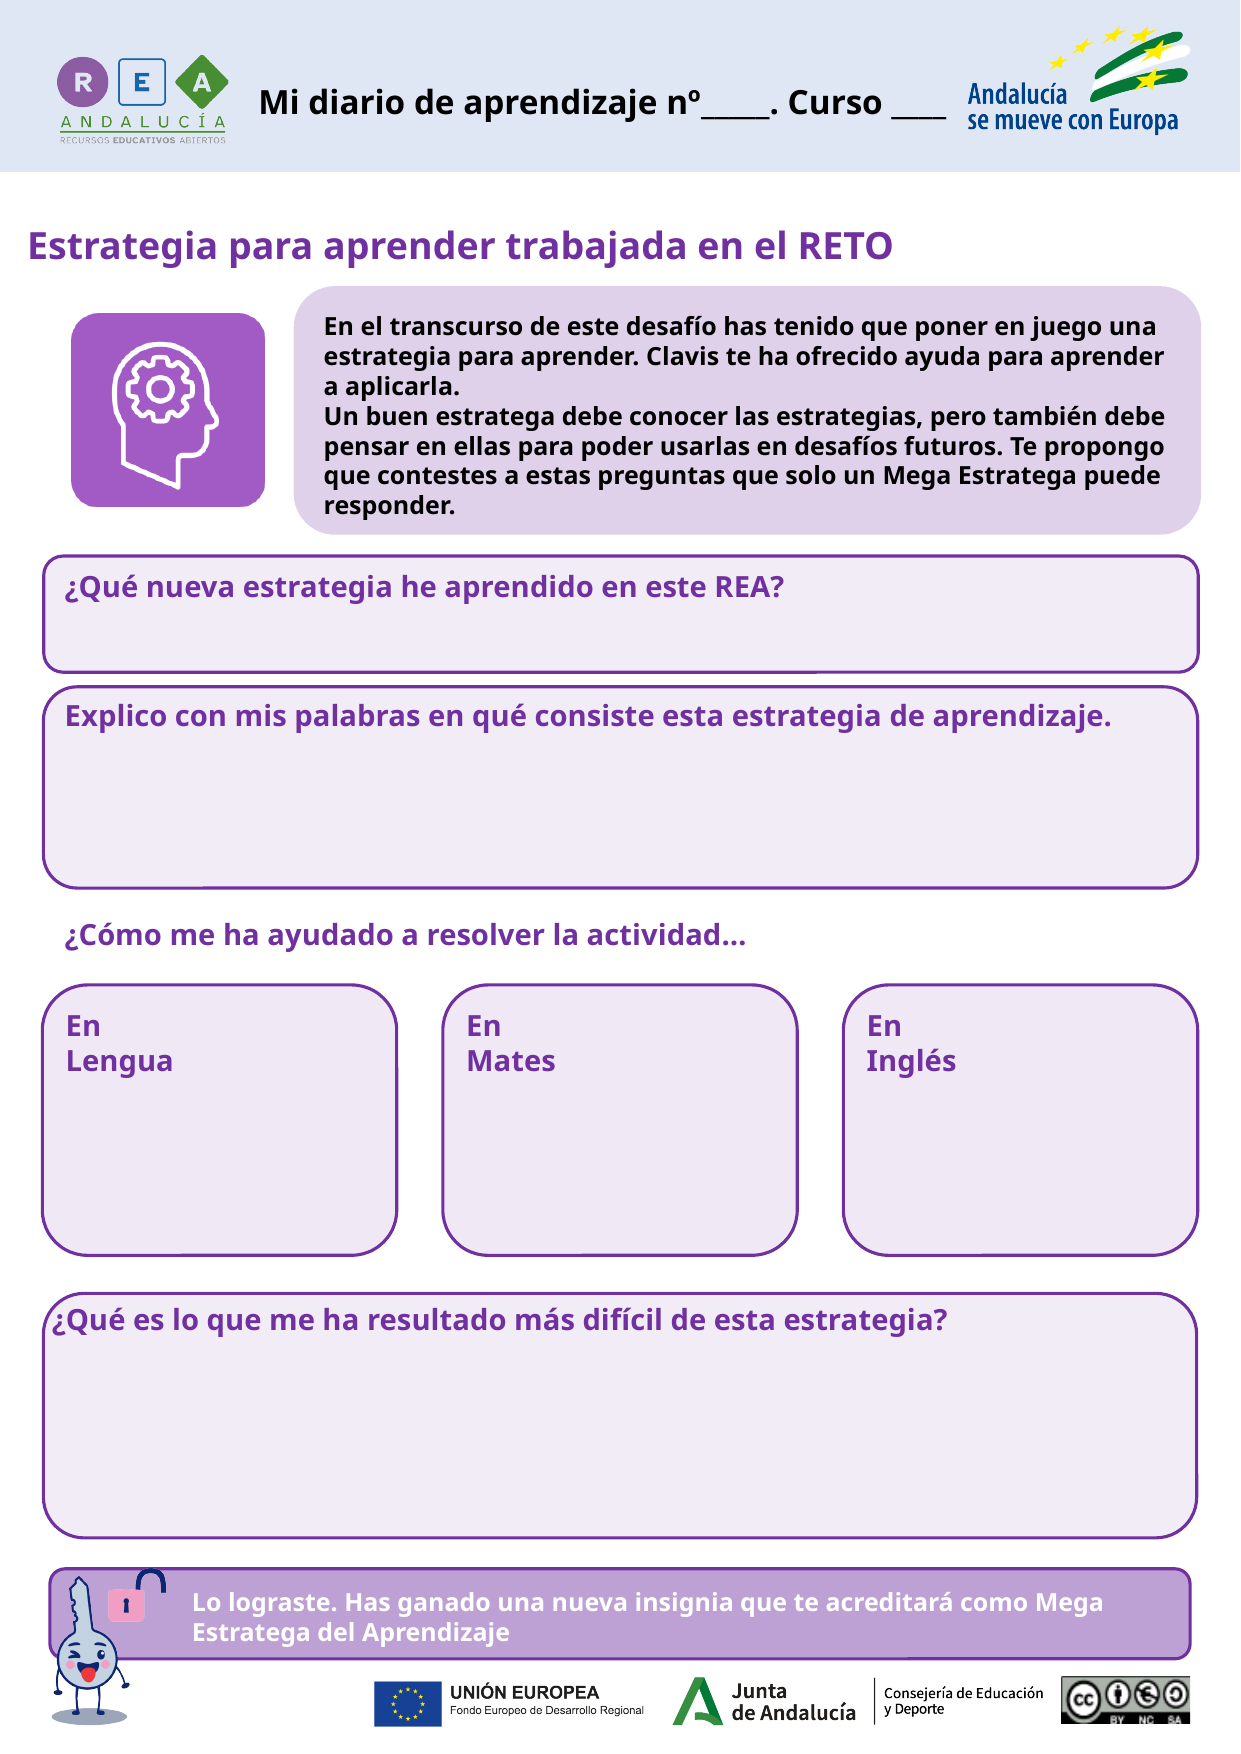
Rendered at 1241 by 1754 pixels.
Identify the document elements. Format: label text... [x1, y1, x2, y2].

text_box [442, 984, 798, 1256]
text_box ¿Cómo me ha ayudado a resolver la actividad… [49, 909, 806, 960]
text_box ¿Qué nueva estrategia he aprendido en este REA? [49, 561, 806, 612]
text_box [43, 556, 1199, 673]
text_box Estrategia para aprender trabajada en el RETO [12, 214, 910, 275]
text_box [43, 686, 1198, 889]
text_box Lo lograste. Has ganado una nueva insignia que te acreditará como Mega Estratega del Aprendizaje [193, 1579, 1185, 1636]
picture [43, 50, 242, 148]
text_box [293, 286, 1202, 527]
text_box En el transcurso de este desafío has tenido que poner en juego una estrategia para aprender. Clavis te ha ofrecido ayuda para aprender a aplicarla. Un buen estratega debe conocer las estrategias, pero también debe pensar en ellas para poder usarlas en desafíos futuros. Te propongo que contestes a estas preguntas que solo un Mega Estratega puede responder. [308, 302, 1185, 528]
picture [961, 23, 1197, 141]
text_box [193, 1568, 1191, 1659]
text_box Explico con mis palabras en qué consiste esta estrategia de aprendizaje. [49, 689, 1156, 740]
text_box ¿Qué es lo que me ha resultado más difícil de esta estrategia? [37, 1293, 964, 1344]
picture [11, 1553, 193, 1735]
text_box [0, 0, 1241, 172]
text_box En Lengua [50, 999, 224, 1085]
text_box Mi diario de aprendizaje nº_____. Curso ____ [243, 73, 961, 129]
text_box [312, 528, 1183, 535]
picture [353, 1652, 1191, 1740]
text_box En Inglés [851, 999, 1015, 1085]
text_box [43, 1293, 1197, 1538]
text_box En Mates [451, 999, 609, 1085]
text_box [843, 984, 1198, 1256]
picture [71, 313, 265, 507]
text_box [42, 984, 397, 1256]
